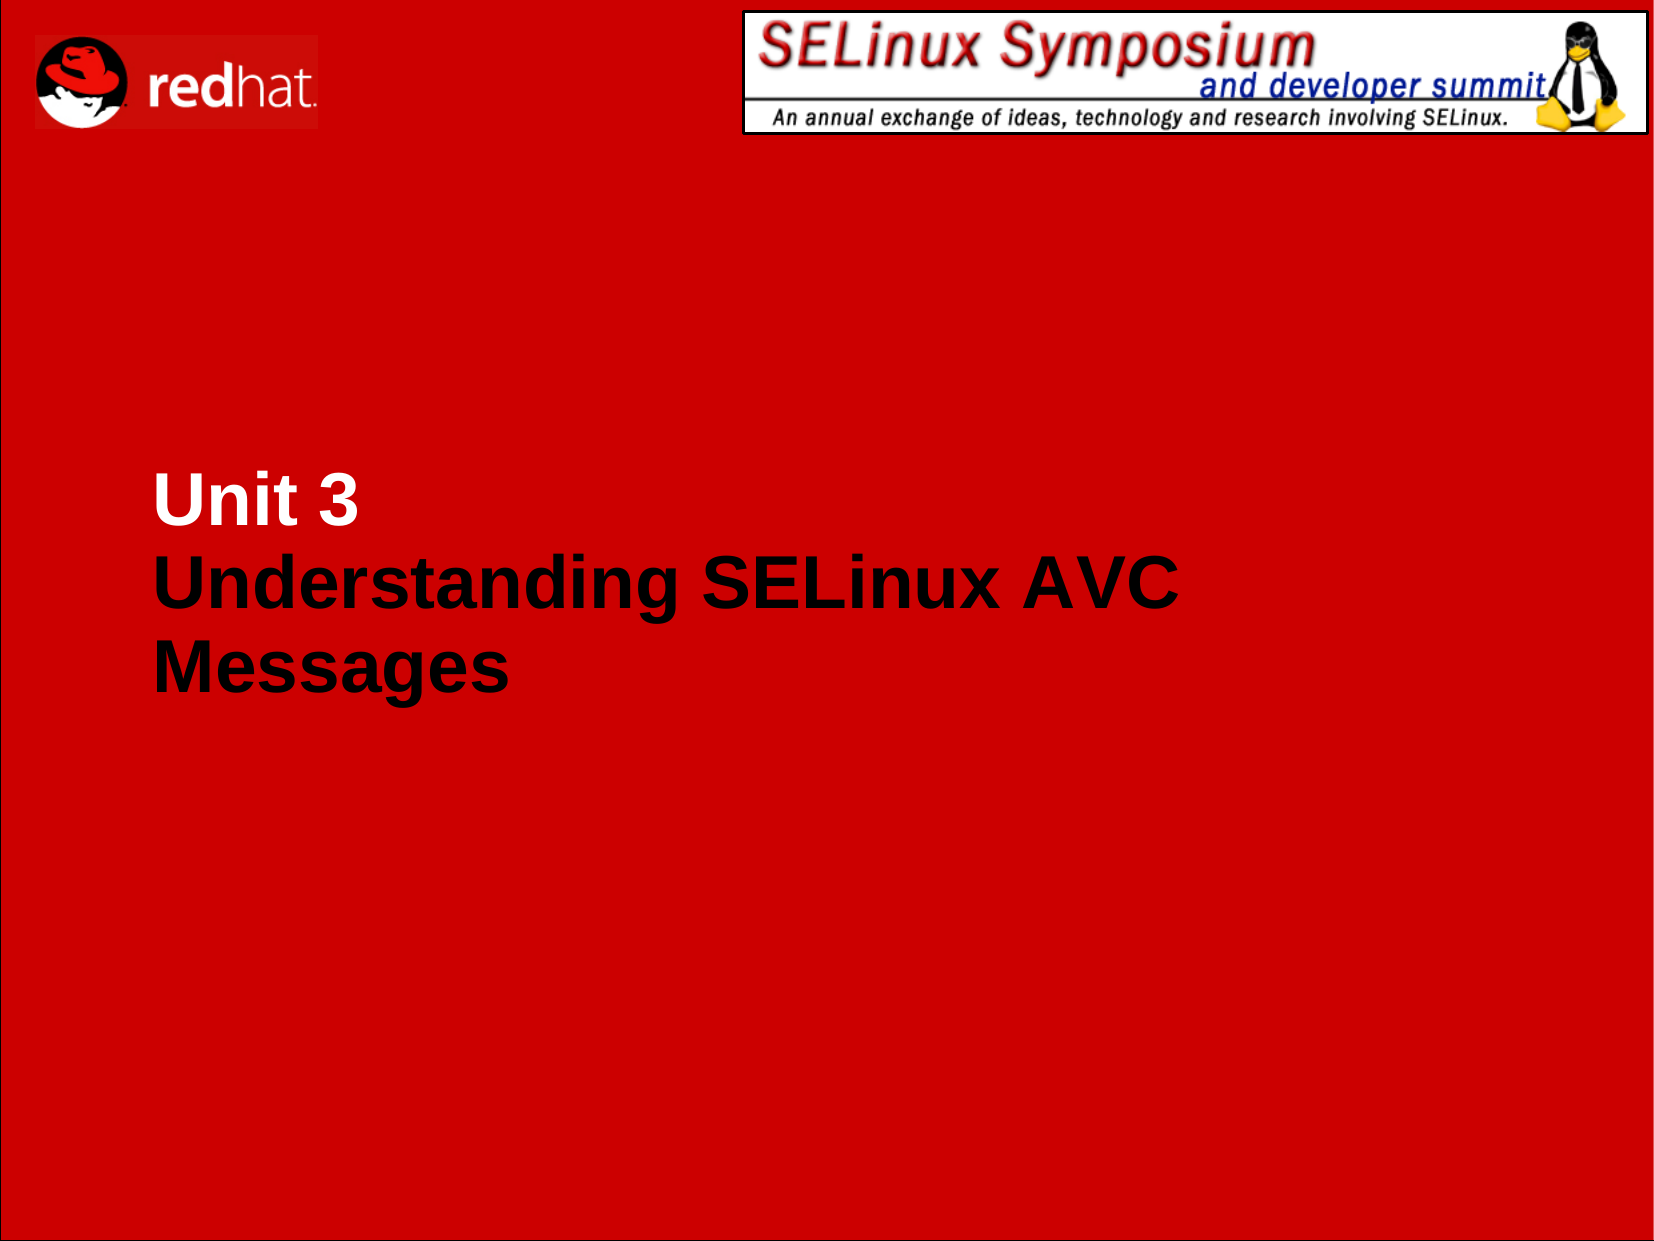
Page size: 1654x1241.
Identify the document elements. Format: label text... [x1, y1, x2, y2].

picture [745, 13, 1646, 132]
picture [35, 35, 318, 129]
text_box [148, 640, 474, 879]
text_box Unit 3 Understanding SELinux AVC Messages [152, 457, 1336, 908]
